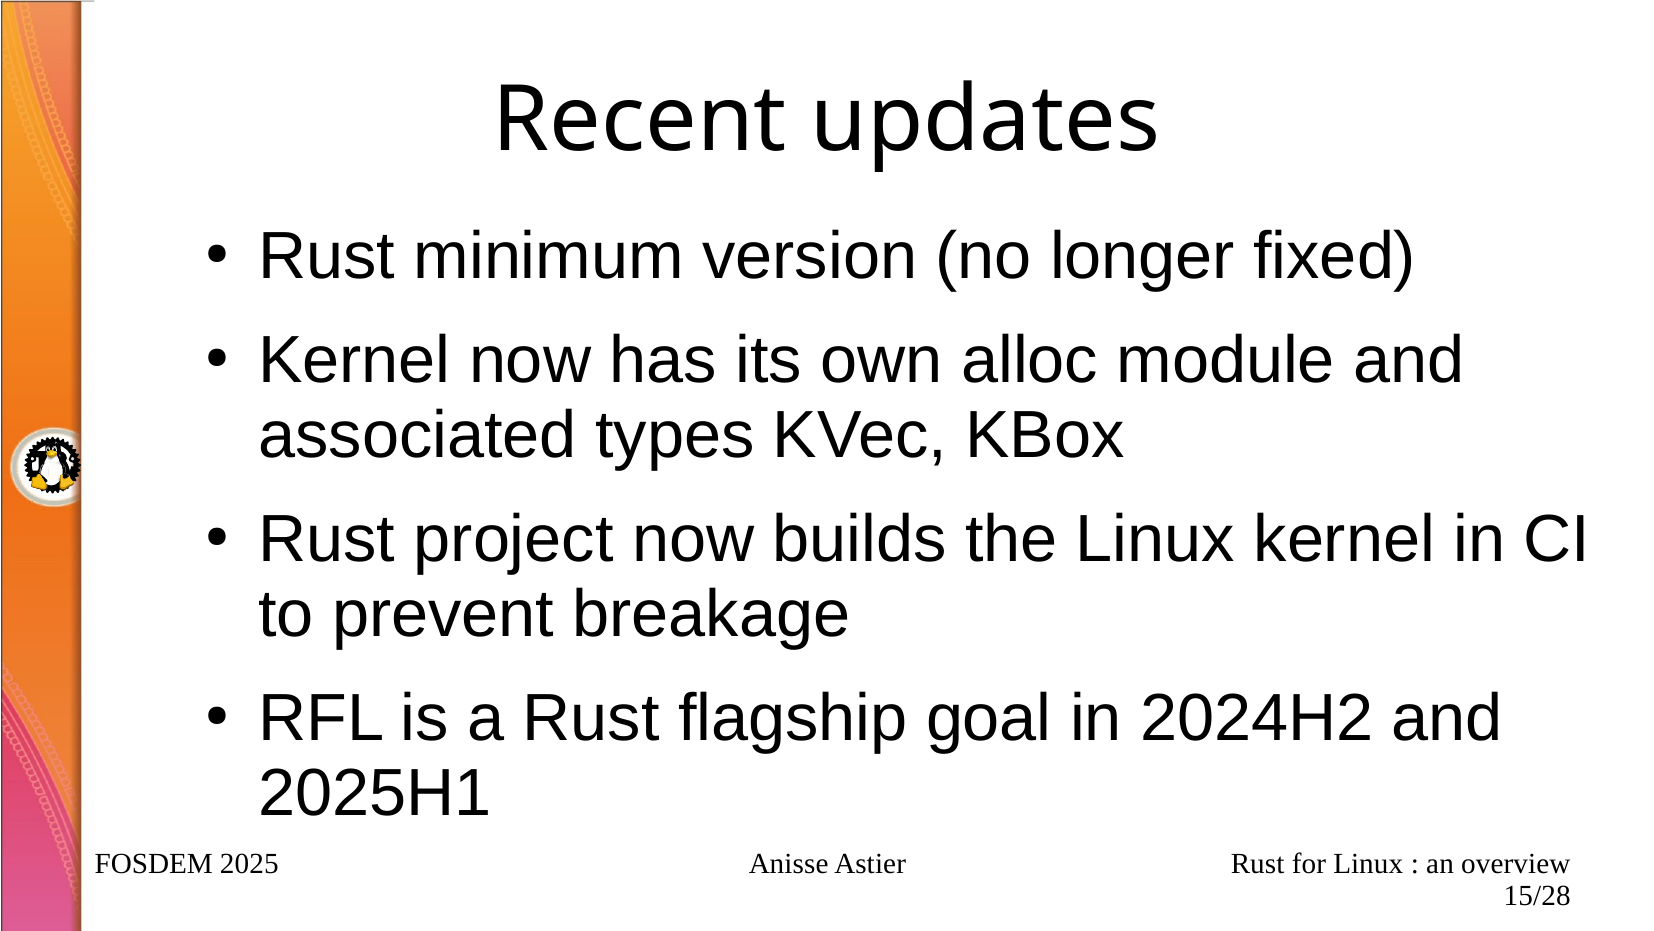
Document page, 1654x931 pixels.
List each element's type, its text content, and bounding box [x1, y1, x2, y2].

picture [2, 2, 95, 931]
title Recent updates [82, 37, 1571, 193]
list Rust minimum version (no longer fixed) Kernel now has its own alloc module and associated types KVec, KBox Rust project now builds the Linux kernel in CI to prevent breakage RFL is a Rust flagship goal in 2024H2 and 2025H1 [187, 217, 1613, 788]
